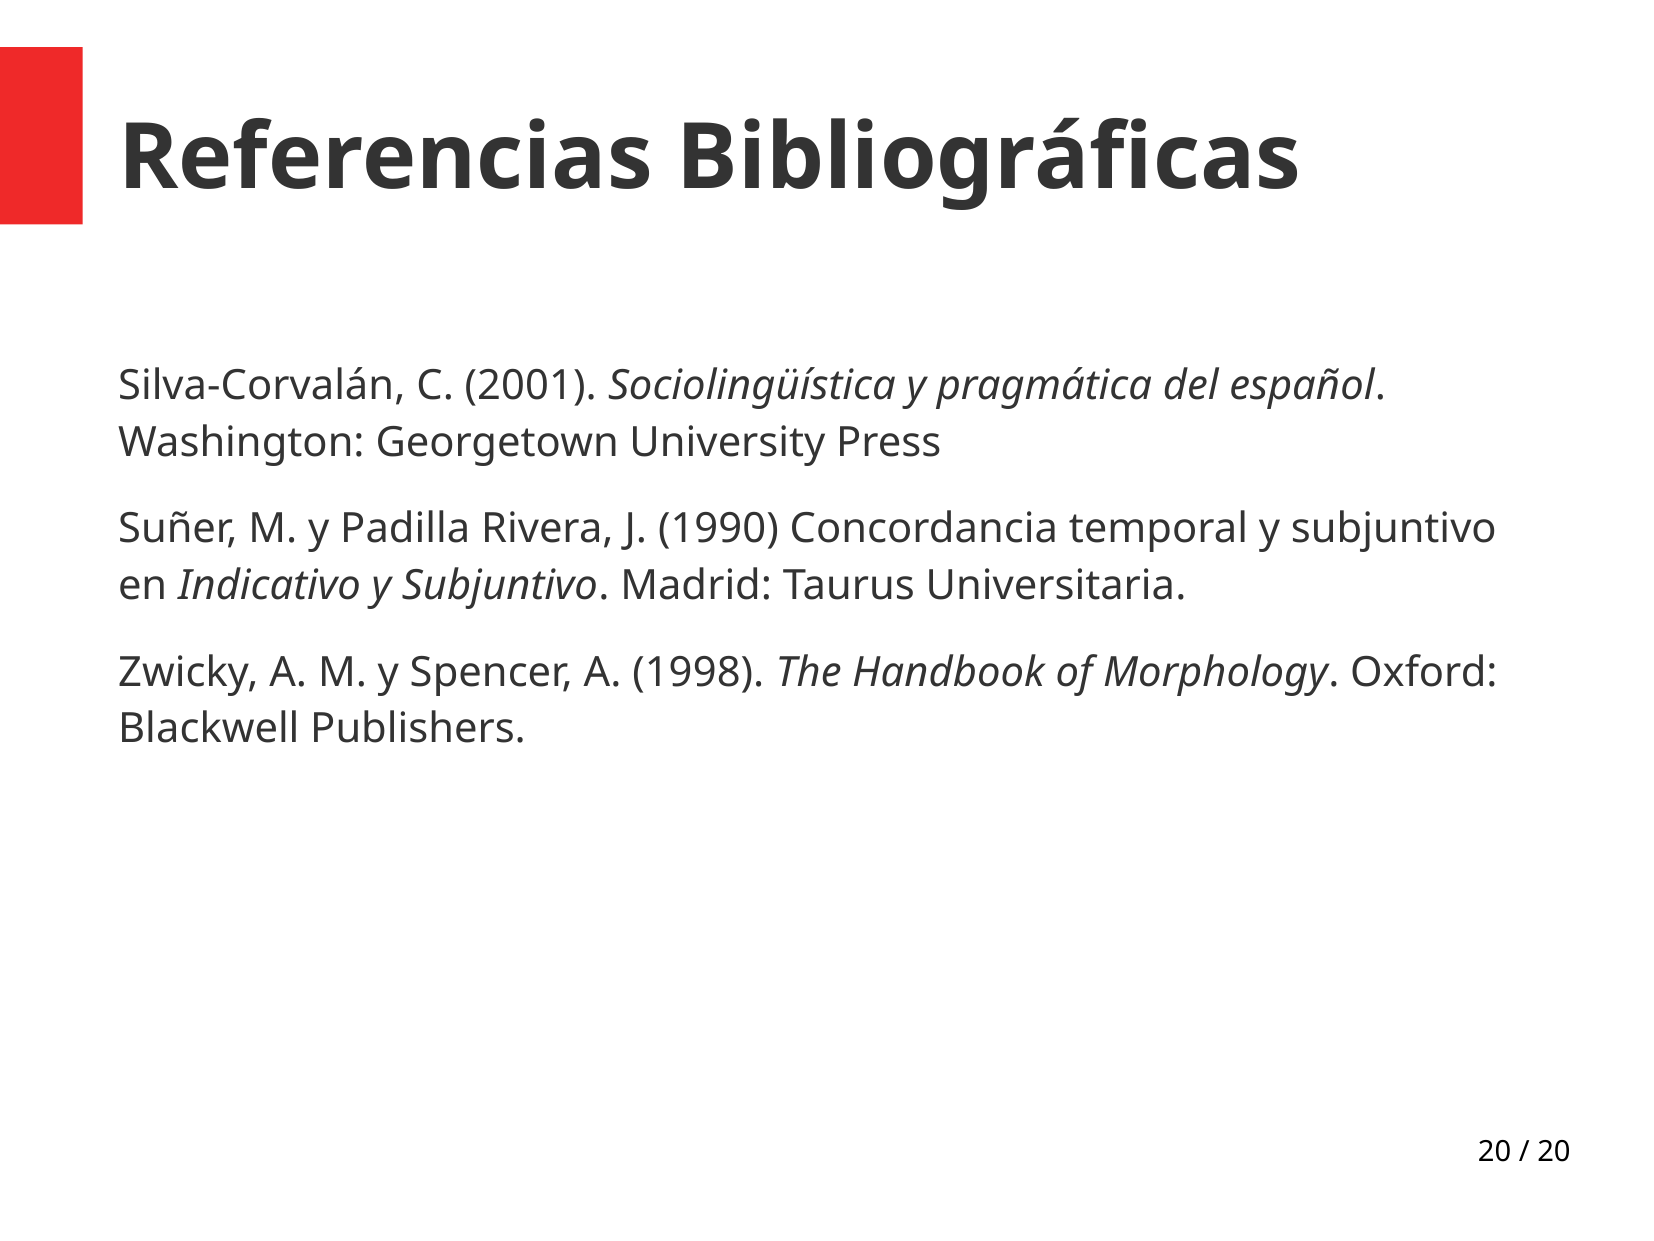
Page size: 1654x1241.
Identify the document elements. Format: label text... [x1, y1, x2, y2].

title Referencias Bibliográficas [118, 49, 1571, 257]
list Silva-Corvalán, C. (2001). Sociolingüística y pragmática del español. Washington: Georgetown University Press Suñer, M. y Padilla Rivera, J. (1990) Concordancia temporal y subjuntivo en Indicativo y Subjuntivo. Madrid: Taurus Universitaria. Zwicky, A. M. y Spencer, A. (1998). The Handbook of Morphology. Oxford: Blackwell Publishers. [118, 354, 1536, 1074]
